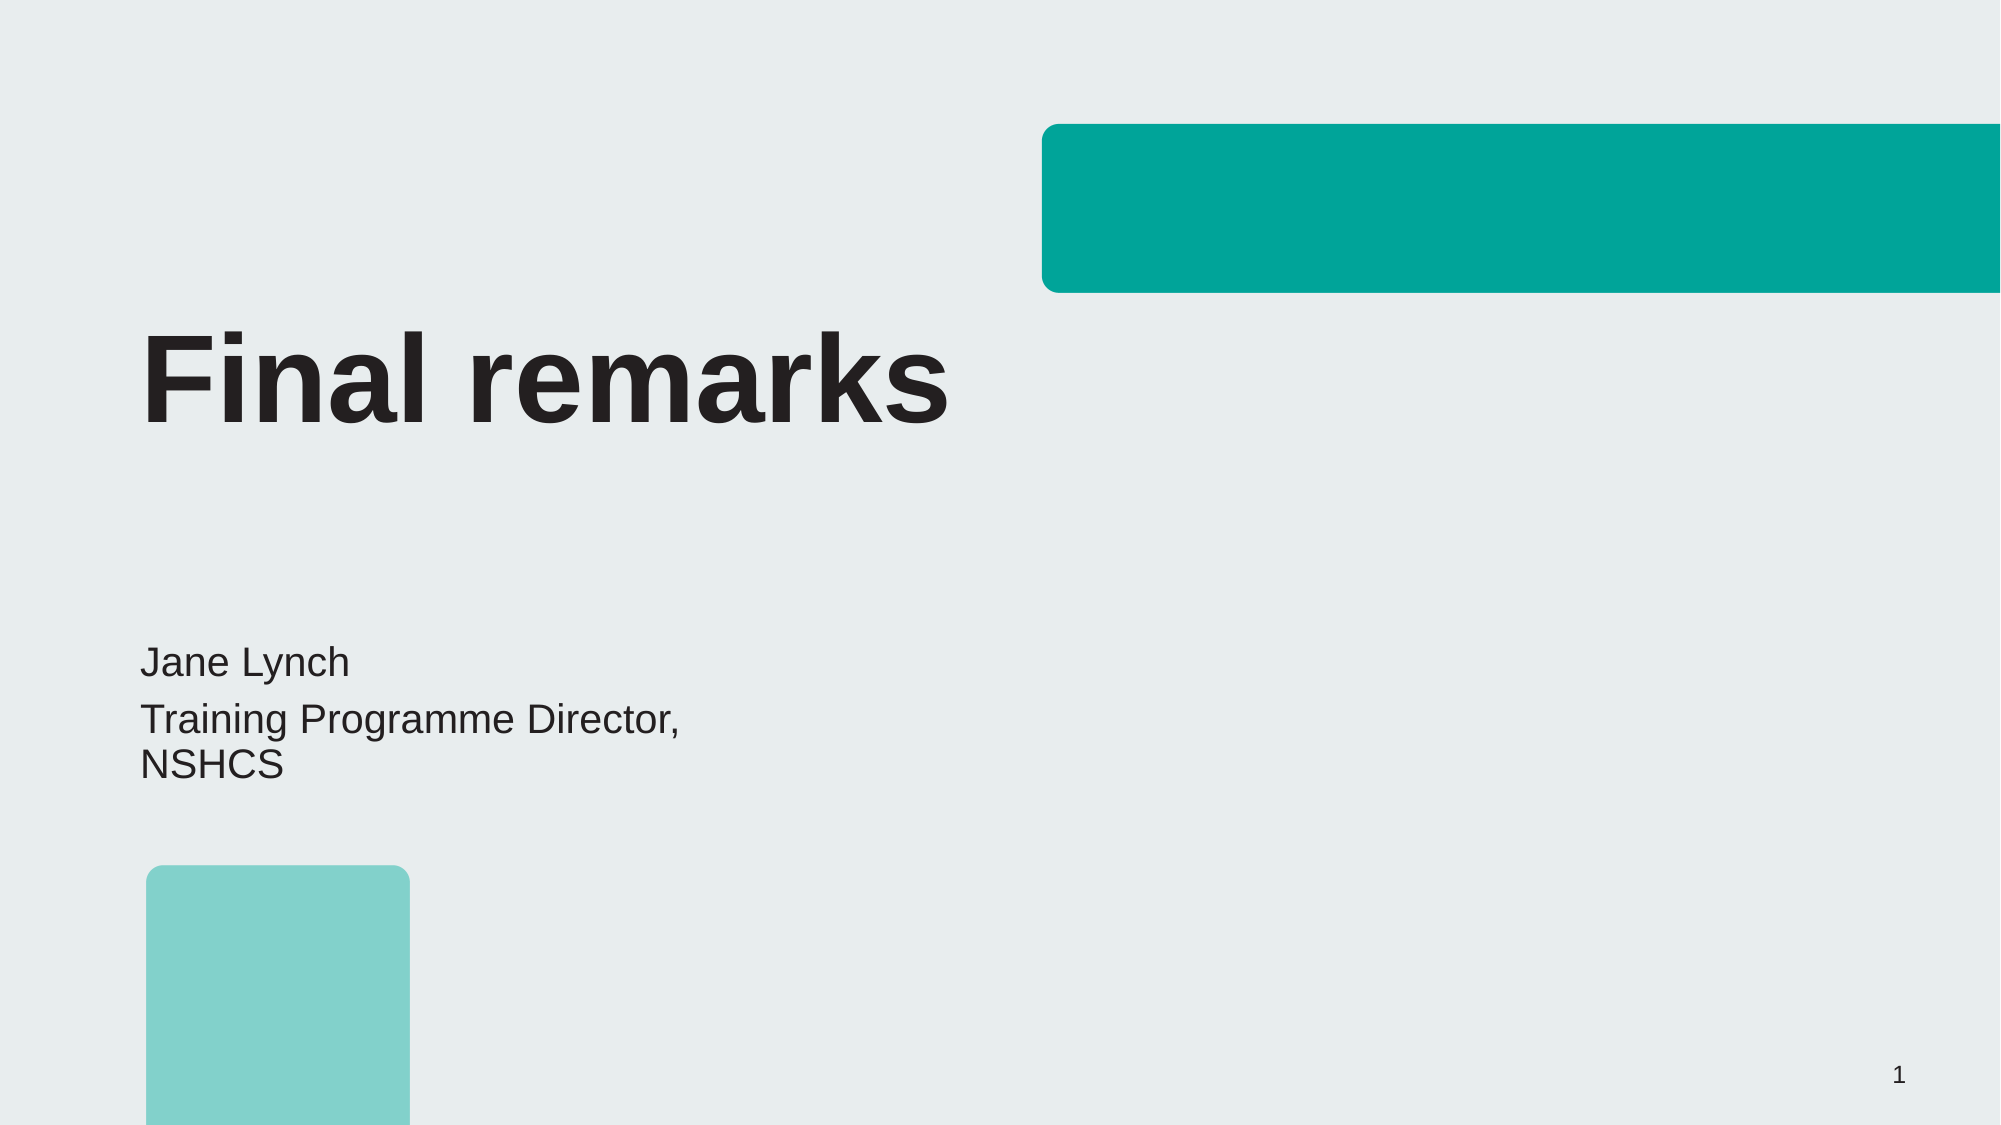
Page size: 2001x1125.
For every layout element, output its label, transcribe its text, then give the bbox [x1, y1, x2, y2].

list Jane Lynch Training Programme Director, NSHCS [140, 640, 1422, 856]
list Final remarks [140, 314, 1073, 572]
